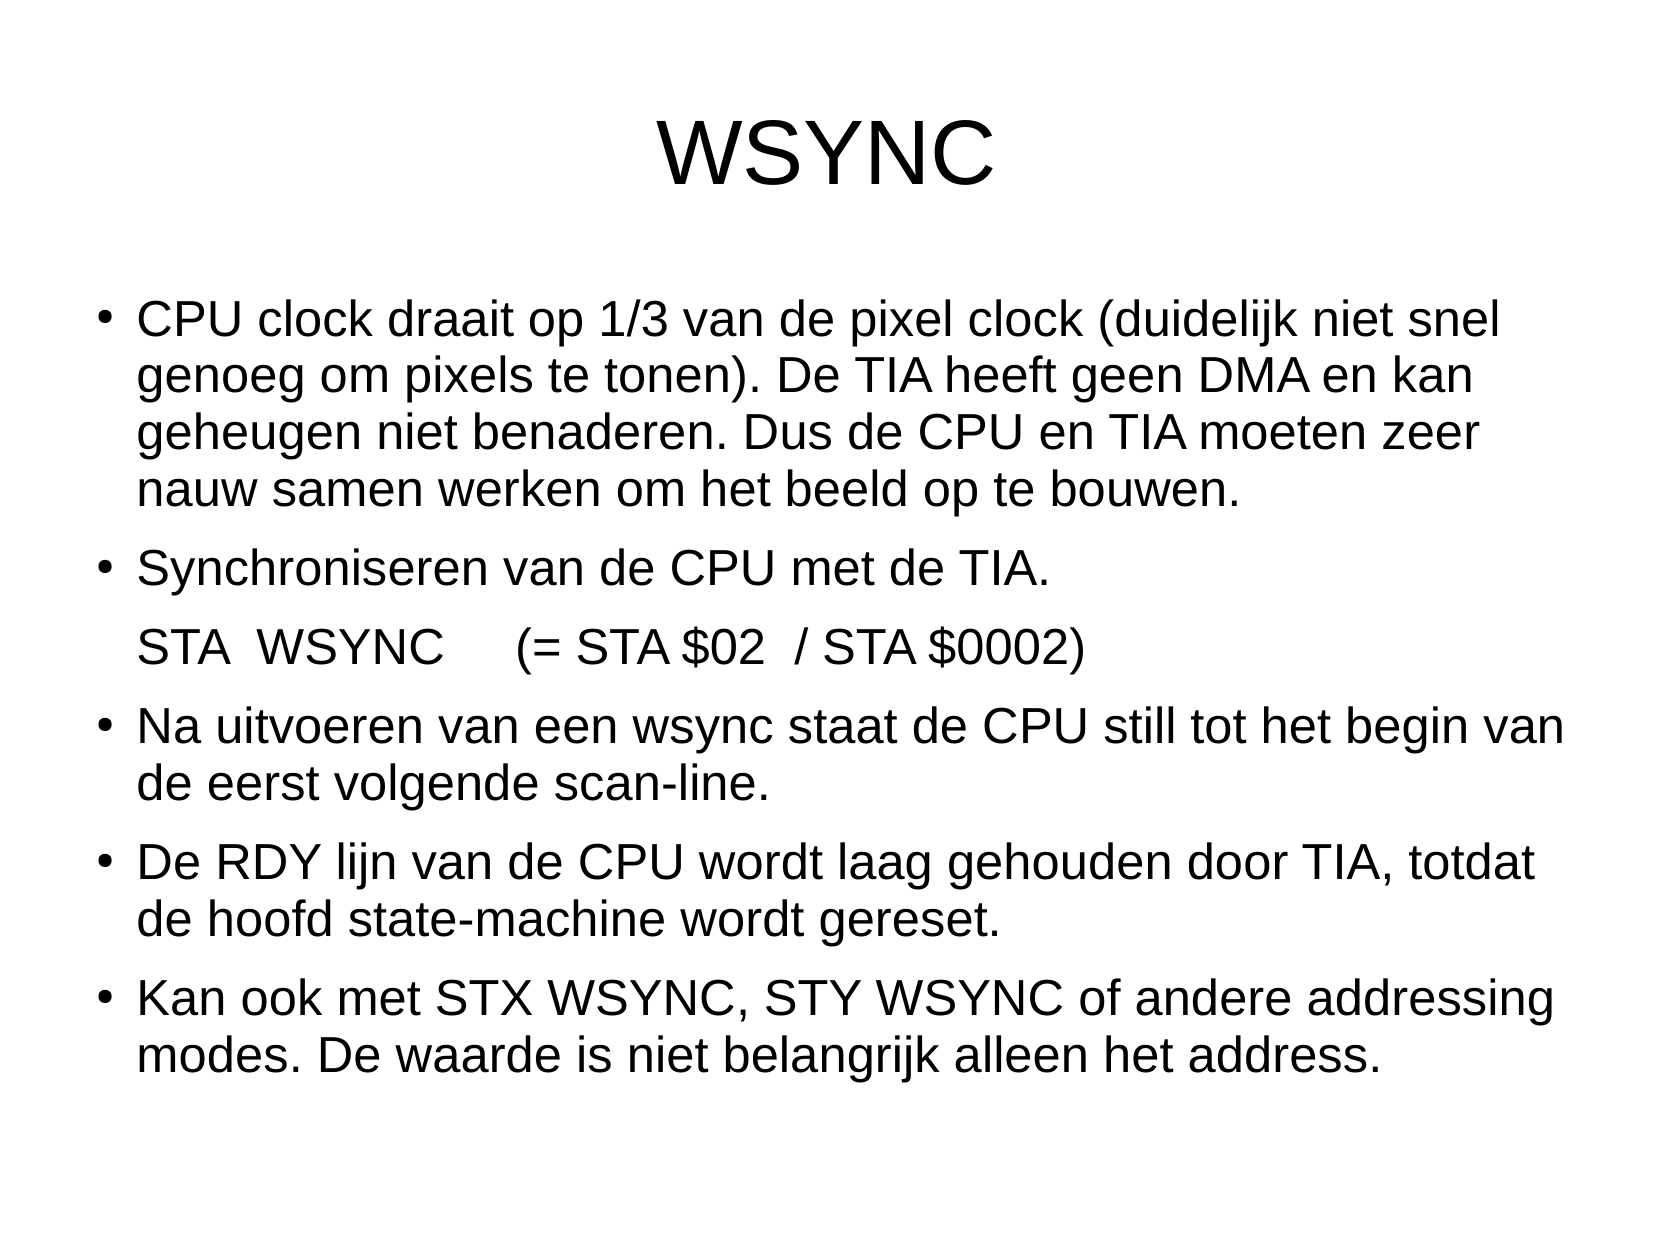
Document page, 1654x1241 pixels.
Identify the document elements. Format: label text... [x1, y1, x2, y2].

list CPU clock draait op 1/3 van de pixel clock (duidelijk niet snel genoeg om pixels te tonen). De TIA heeft geen DMA en kan geheugen niet benaderen. Dus de CPU en TIA moeten zeer nauw samen werken om het beeld op te bouwen. Synchroniseren van de CPU met de TIA. STA WSYNC (= STA $02 / STA $0002) Na uitvoeren van een wsync staat de CPU still tot het begin van de eerst volgende scan-line. De RDY lijn van de CPU wordt laag gehouden door TIA, totdat de hoofd state-machine wordt gereset. Kan ook met STX WSYNC, STY WSYNC of andere addressing modes. De waarde is niet belangrijk alleen het address. [82, 290, 1571, 1099]
title WSYNC [82, 49, 1571, 257]
